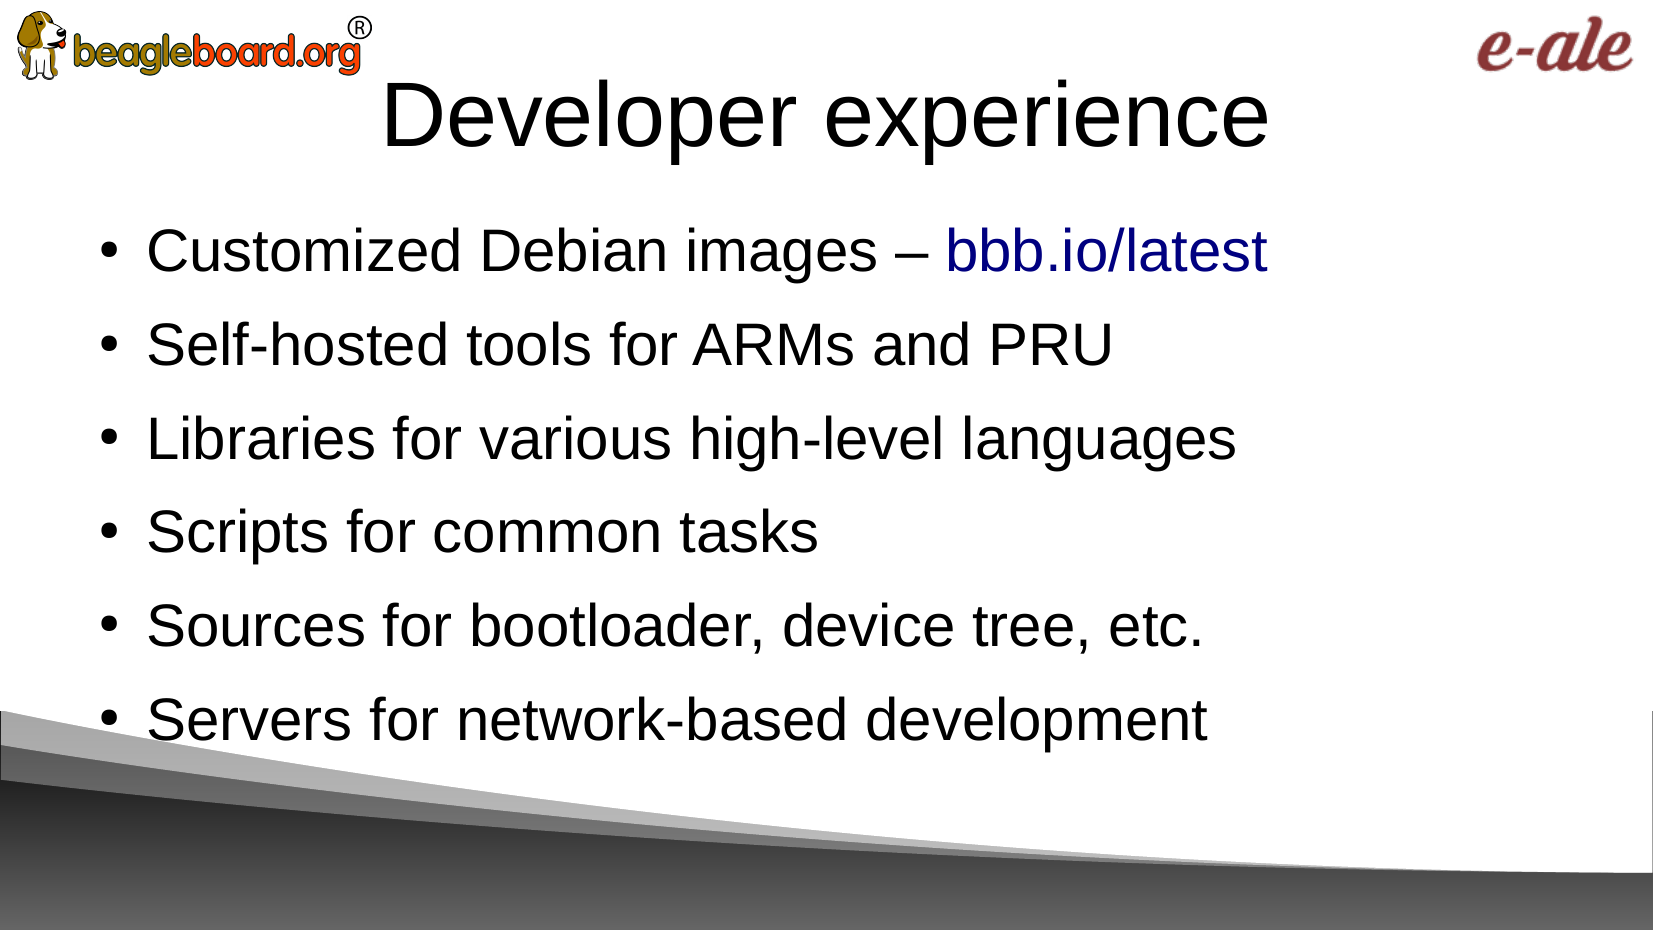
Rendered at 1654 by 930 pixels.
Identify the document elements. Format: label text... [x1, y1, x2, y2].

title Developer experience [82, 37, 1571, 193]
picture [17, 11, 372, 80]
picture [1475, 14, 1636, 74]
list Customized Debian images – bbb.io/latest Self-hosted tools for ARMs and PRU Libraries for various high-level languages Scripts for common tasks Sources for bootloader, device tree, etc. Servers for network-based development [82, 217, 1571, 757]
